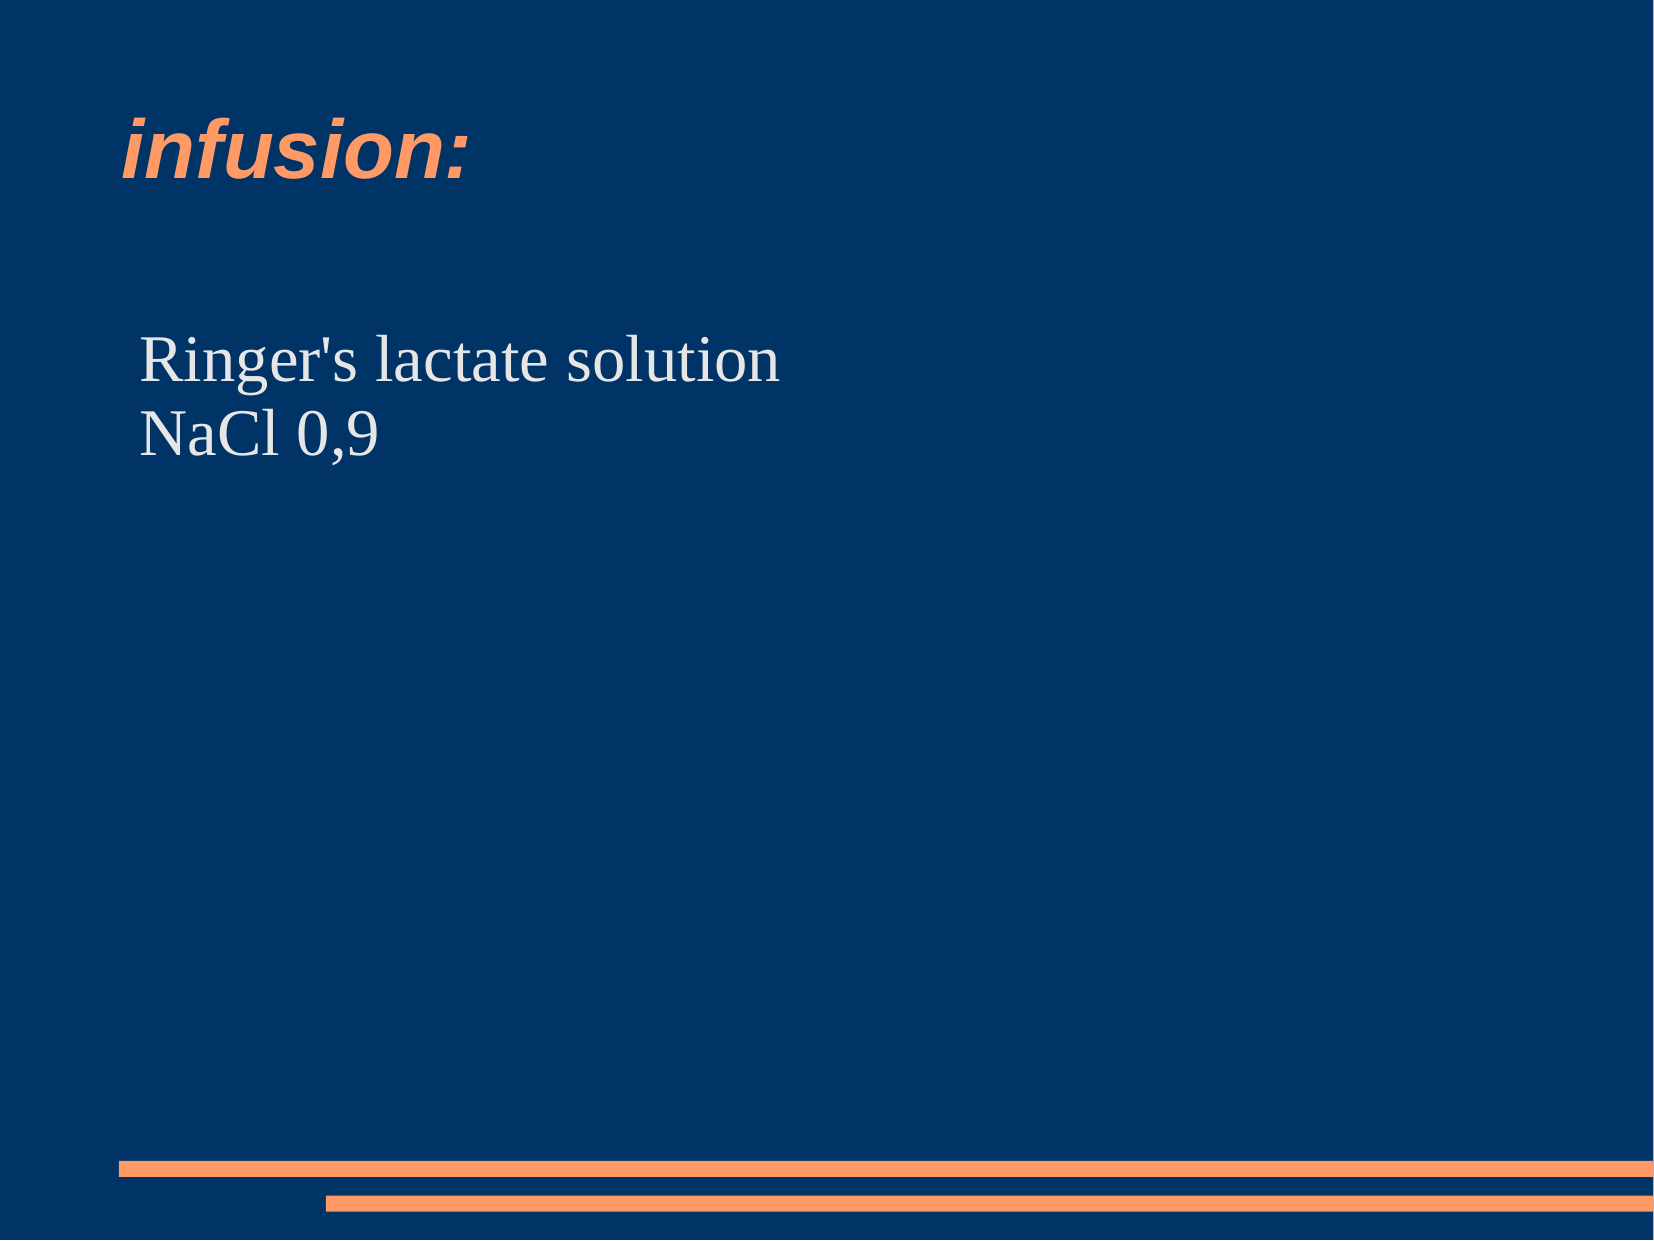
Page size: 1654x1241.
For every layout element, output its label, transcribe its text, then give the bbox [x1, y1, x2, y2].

list Ringer's lactate solution NaCl 0,9 [121, 322, 1561, 1132]
title infusion: [121, 46, 1534, 254]
